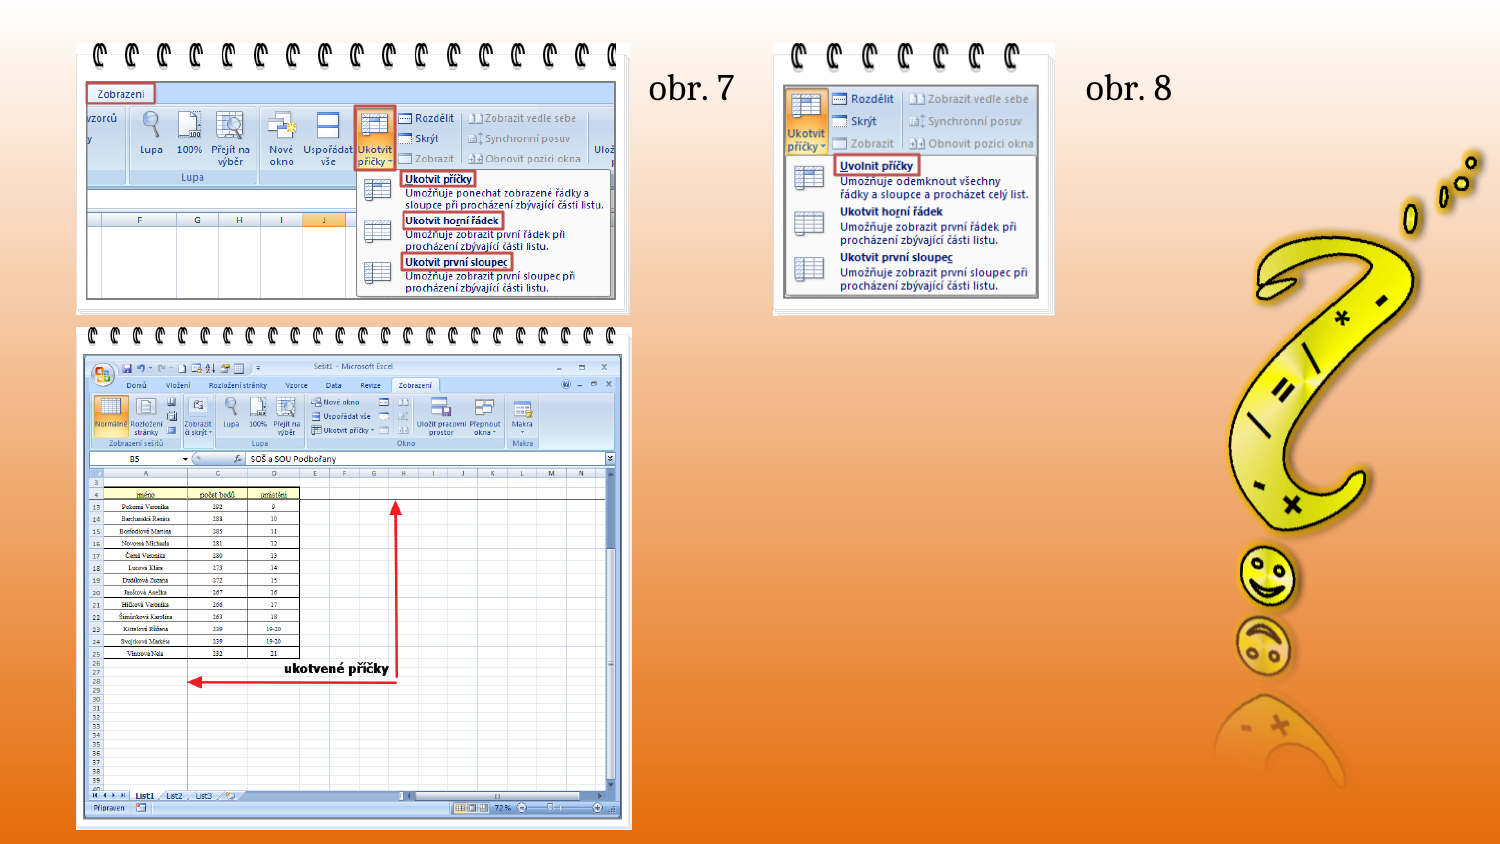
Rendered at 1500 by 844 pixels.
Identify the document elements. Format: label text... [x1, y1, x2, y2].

picture [1184, 121, 1500, 844]
text_box obr. 8 [1071, 55, 1188, 117]
picture [773, 43, 1055, 316]
picture [76, 327, 632, 830]
text_box obr. 7 [634, 55, 750, 117]
picture [76, 43, 630, 315]
